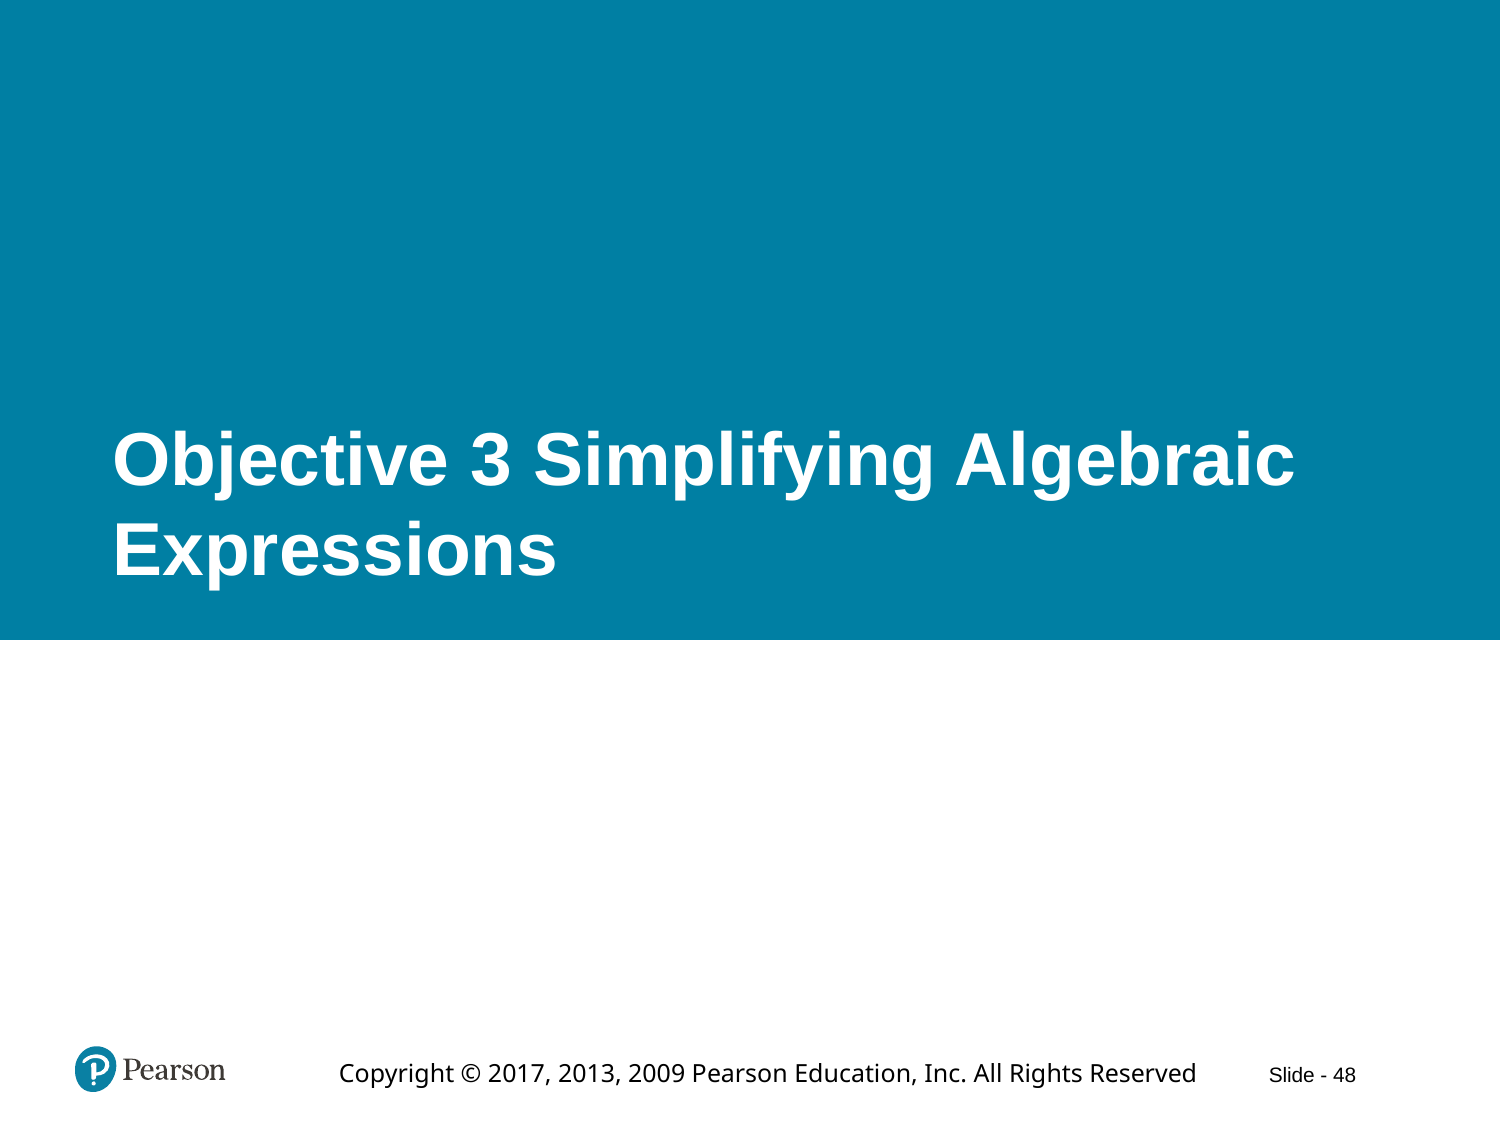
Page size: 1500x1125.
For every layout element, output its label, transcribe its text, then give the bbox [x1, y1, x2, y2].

title Objective 3 Simplifying Algebraic Expressions [112, 125, 1388, 591]
